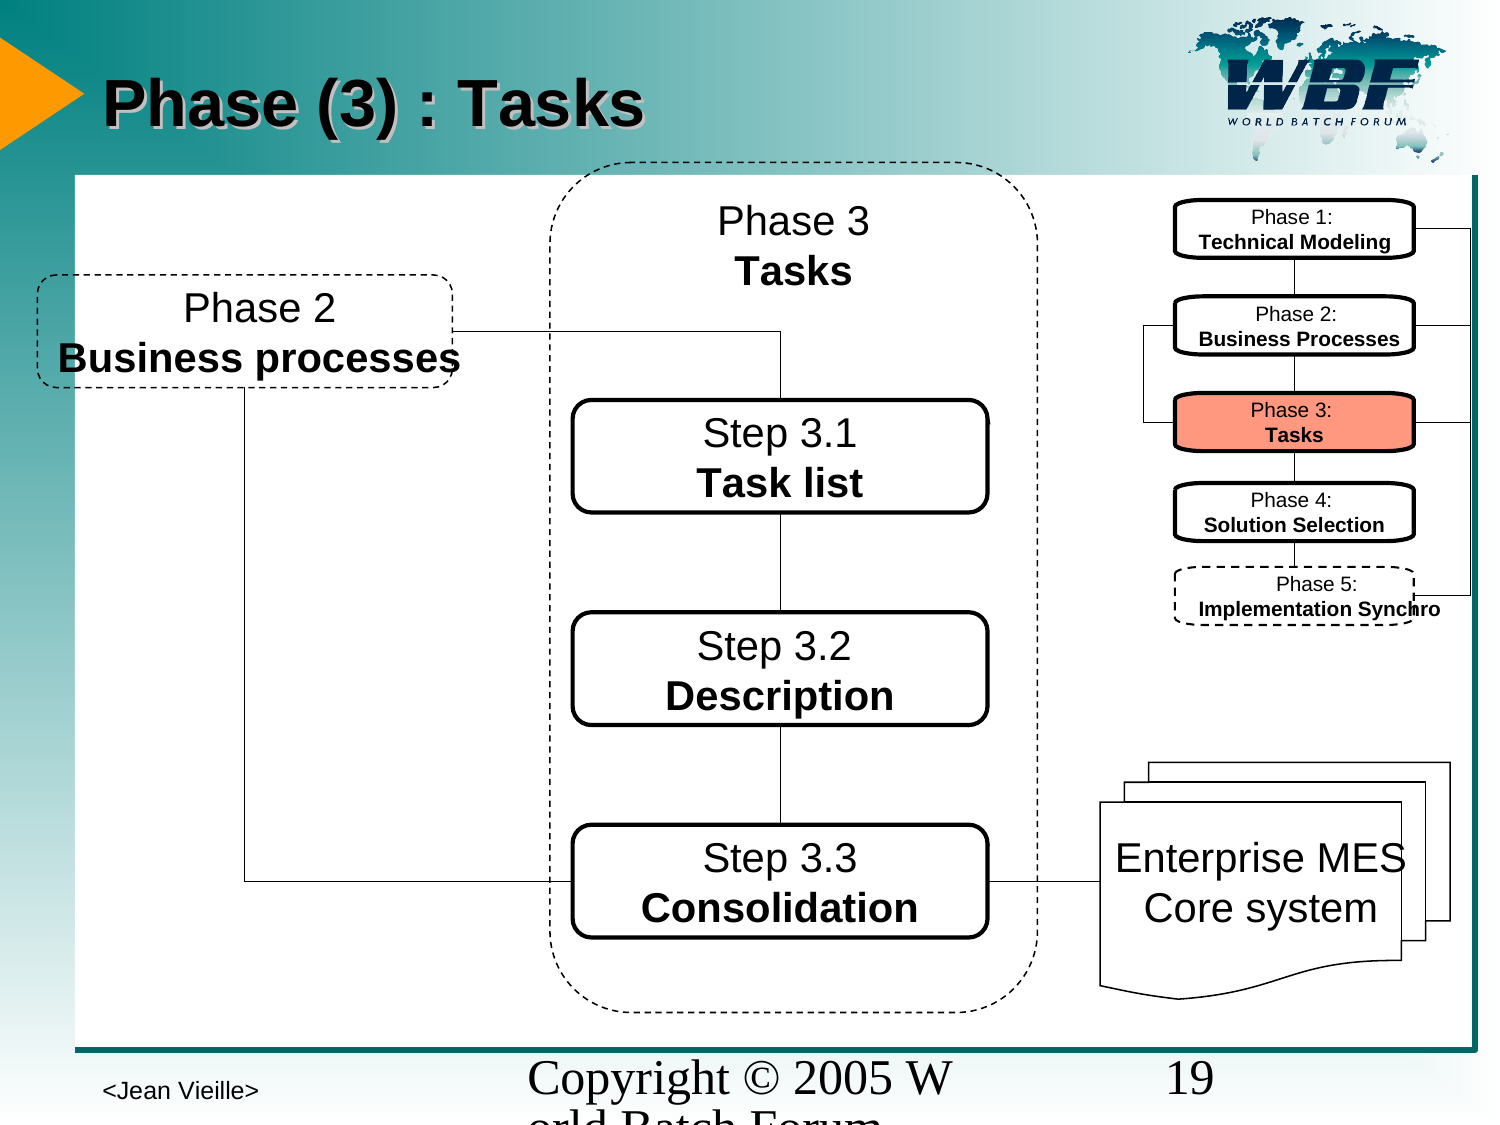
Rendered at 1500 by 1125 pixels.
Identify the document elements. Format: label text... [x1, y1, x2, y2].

picture [630, 1113, 643, 1125]
text_box Phase 5: Implementation Synchro [1174, 566, 1414, 625]
text_box Step 3.2 Description [572, 612, 988, 726]
text_box Phase 4: Solution Selection [1174, 483, 1414, 542]
text_box Phase 2: Business Processes [1174, 296, 1414, 355]
text_box Phase 3: Tasks [1174, 392, 1414, 452]
text_box Enterprise MES Core system [1100, 762, 1451, 1000]
text_box Phase 3 Tasks [549, 882, 1038, 1013]
text_box Phase 2 Business processes [37, 274, 453, 388]
title Phase (3) : Tasks [87, 37, 1188, 163]
text_box Step 3.3 Consolidation [572, 824, 988, 938]
picture [0, 0, 1500, 1125]
text_box Phase 3 Tasks [549, 162, 1038, 881]
text_box Phase 3 Tasks [549, 332, 780, 881]
text_box Phase 1: Technical Modeling [1174, 199, 1414, 258]
text_box Step 3.1 Task list [572, 399, 988, 513]
